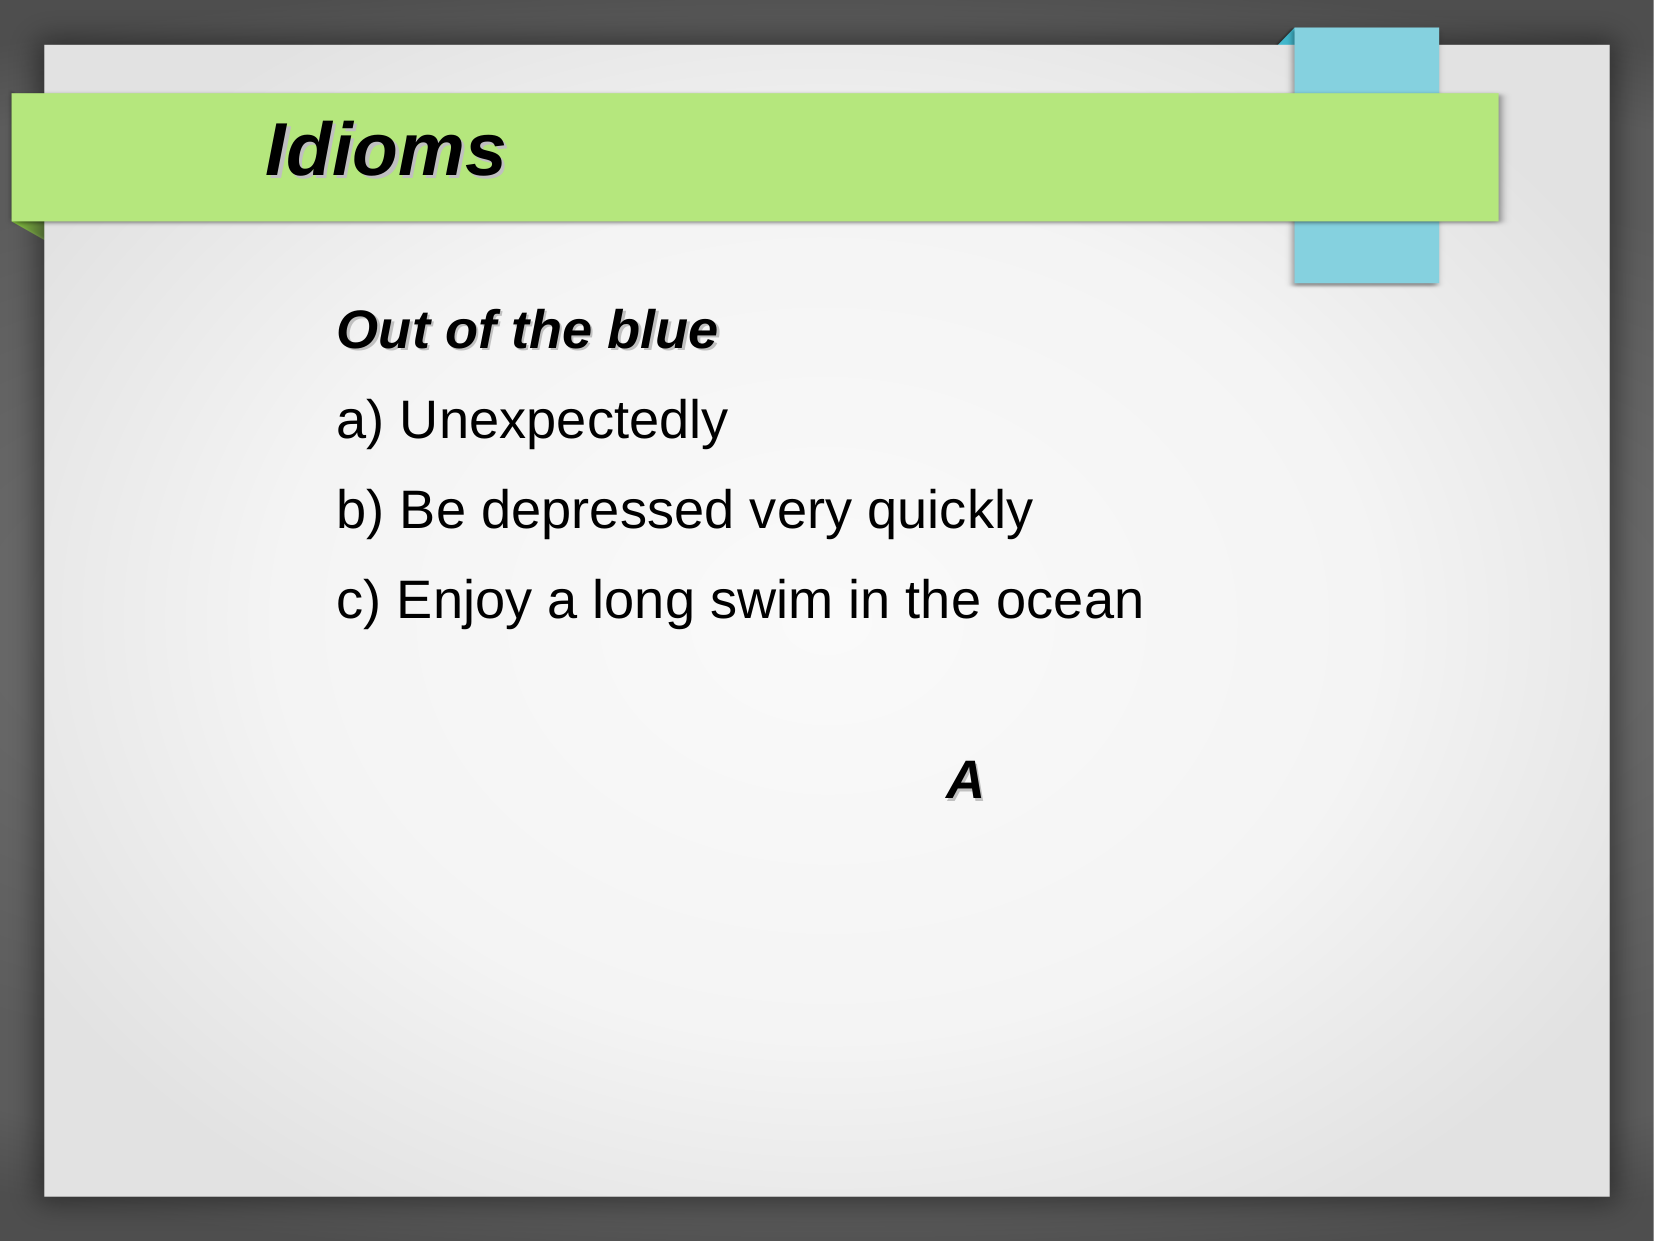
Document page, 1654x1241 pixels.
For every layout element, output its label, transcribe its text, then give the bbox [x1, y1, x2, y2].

picture [0, 0, 1654, 1241]
title Idioms [265, 47, 1595, 252]
list Out of the blue a) Unexpectedly b) Be depressed very quickly c) Enjoy a long swim in the ocean A [265, 299, 1595, 1019]
